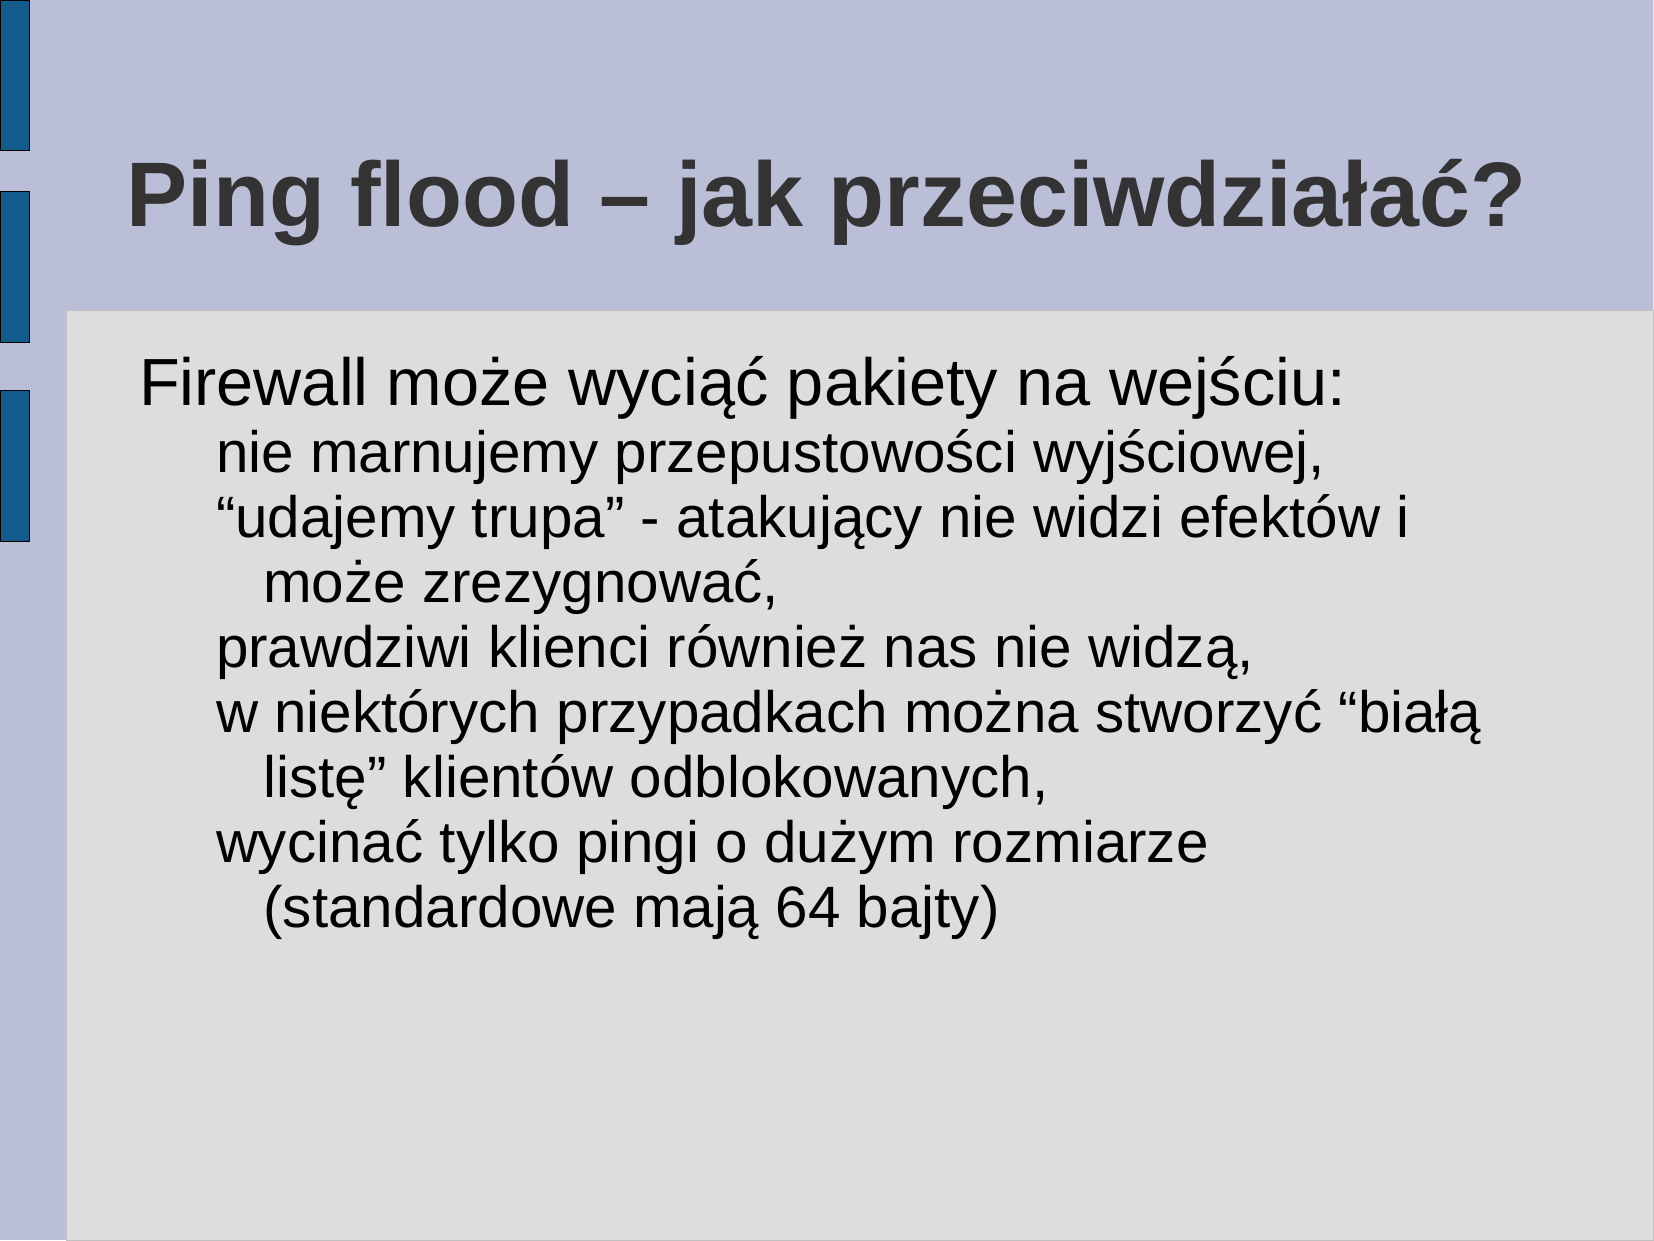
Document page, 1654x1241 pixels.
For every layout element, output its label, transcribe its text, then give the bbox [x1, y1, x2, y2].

title Ping flood – jak przeciwdziałać? [121, 91, 1534, 299]
list Firewall może wyciąć pakiety na wejściu: nie marnujemy przepustowości wyjściowej, “udajemy trupa” - atakujący nie widzi efektów i może zrezygnować, prawdziwi klienci również nas nie widzą, w niektórych przypadkach można stworzyć “białą listę” klientów odblokowanych, wycinać tylko pingi o dużym rozmiarze (standardowe mają 64 bajty) [121, 344, 1534, 1127]
